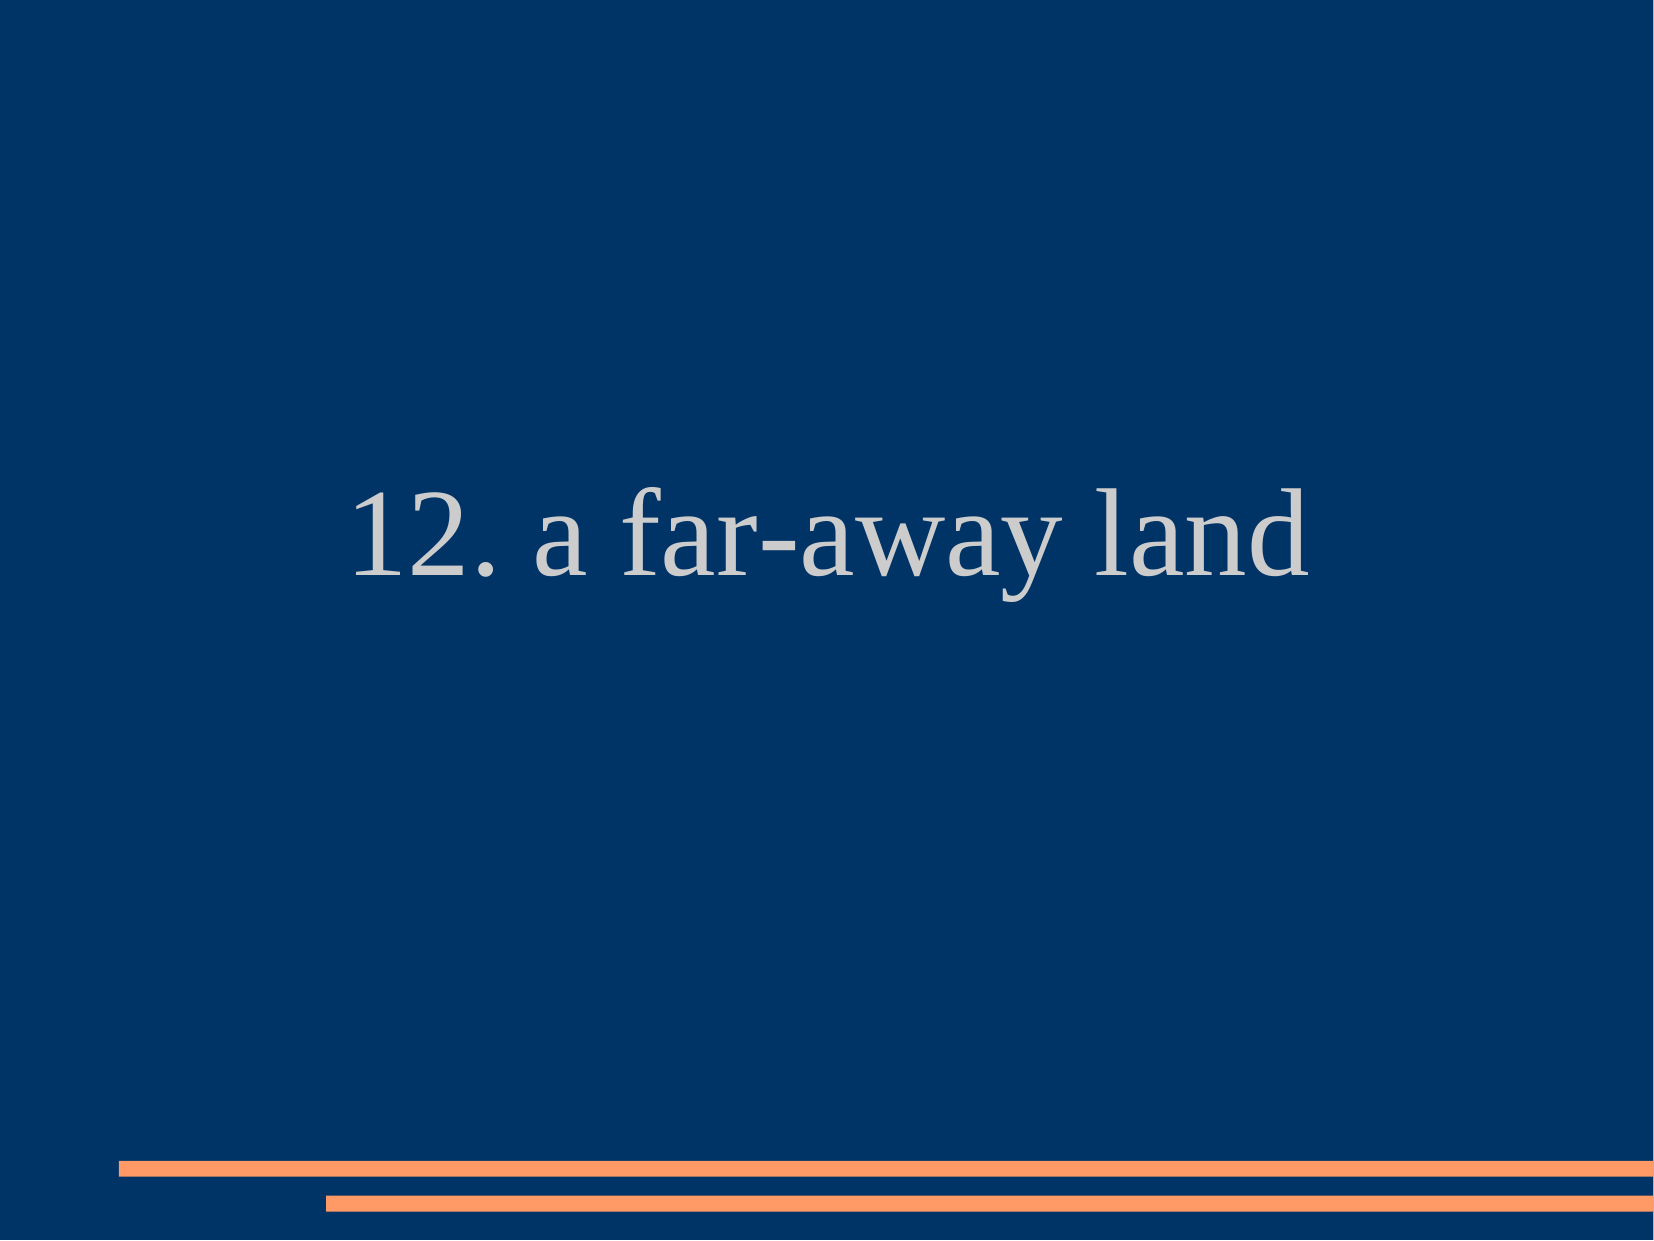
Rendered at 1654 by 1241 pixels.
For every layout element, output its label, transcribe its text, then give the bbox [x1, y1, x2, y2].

subtitle 12. a far-away land [121, 229, 1561, 1241]
